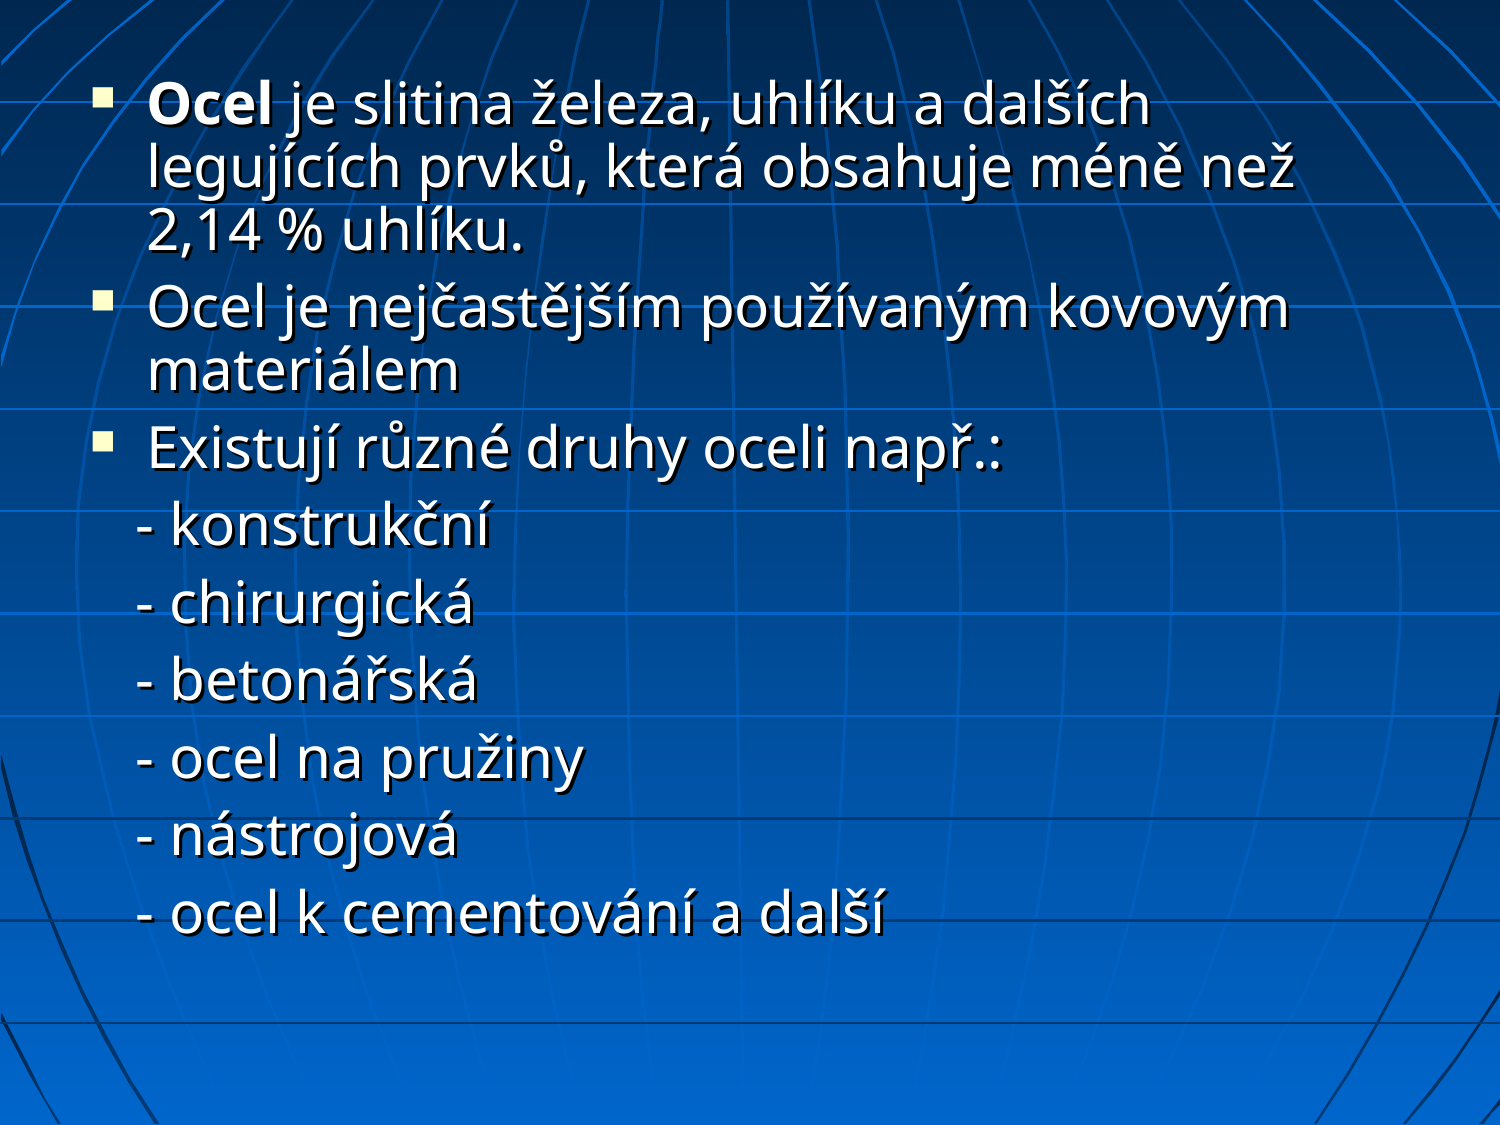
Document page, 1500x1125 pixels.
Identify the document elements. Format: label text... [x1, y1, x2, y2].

list Ocel je slitina železa, uhlíku a dalších legujících prvků, která obsahuje méně než 2,14 % uhlíku. Ocel je nejčastějším používaným kovovým materiálem Existují různé druhy oceli např.: - konstrukční - chirurgická - betonářská - ocel na pružiny - nástrojová - ocel k cementování a další [75, 66, 1426, 1006]
